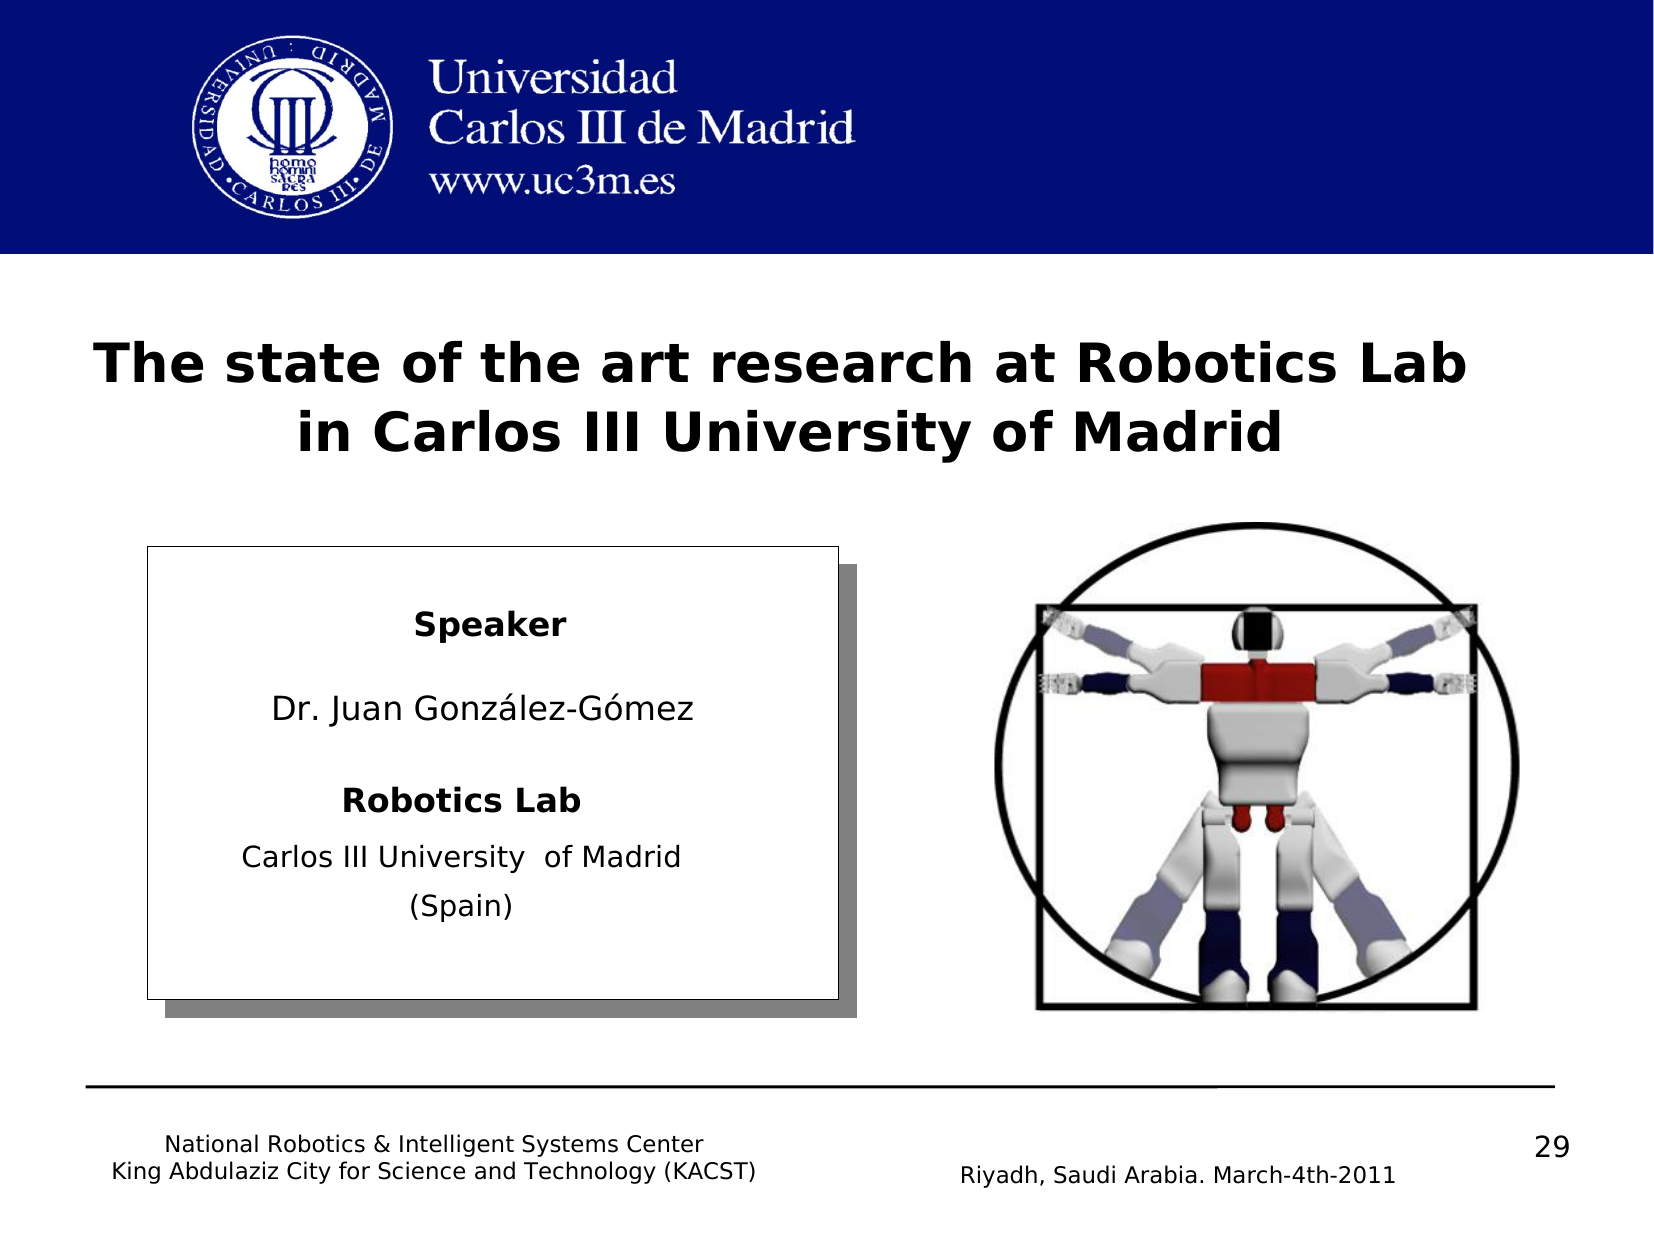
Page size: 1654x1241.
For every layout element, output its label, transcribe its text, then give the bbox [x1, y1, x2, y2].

picture [0, 0, 1654, 254]
text_box Robotics Lab [326, 774, 598, 829]
text_box (Spain) [394, 881, 529, 935]
text_box Carlos III University of Madrid [226, 832, 698, 886]
text_box National Robotics & Intelligent Systems Center King Abdulaziz City for Science and Technology (KACST) [89, 1124, 780, 1210]
text_box Riyadh, Saudi Arabia. March-4th-2011 [888, 1155, 1470, 1198]
text_box The state of the art research at Robotics Lab in Carlos III University of Madrid [79, 324, 1611, 472]
text_box Dr. Juan González-Gómez [256, 682, 710, 737]
text_box Speaker [398, 598, 582, 653]
text_box [147, 546, 839, 1000]
picture [992, 522, 1521, 1013]
